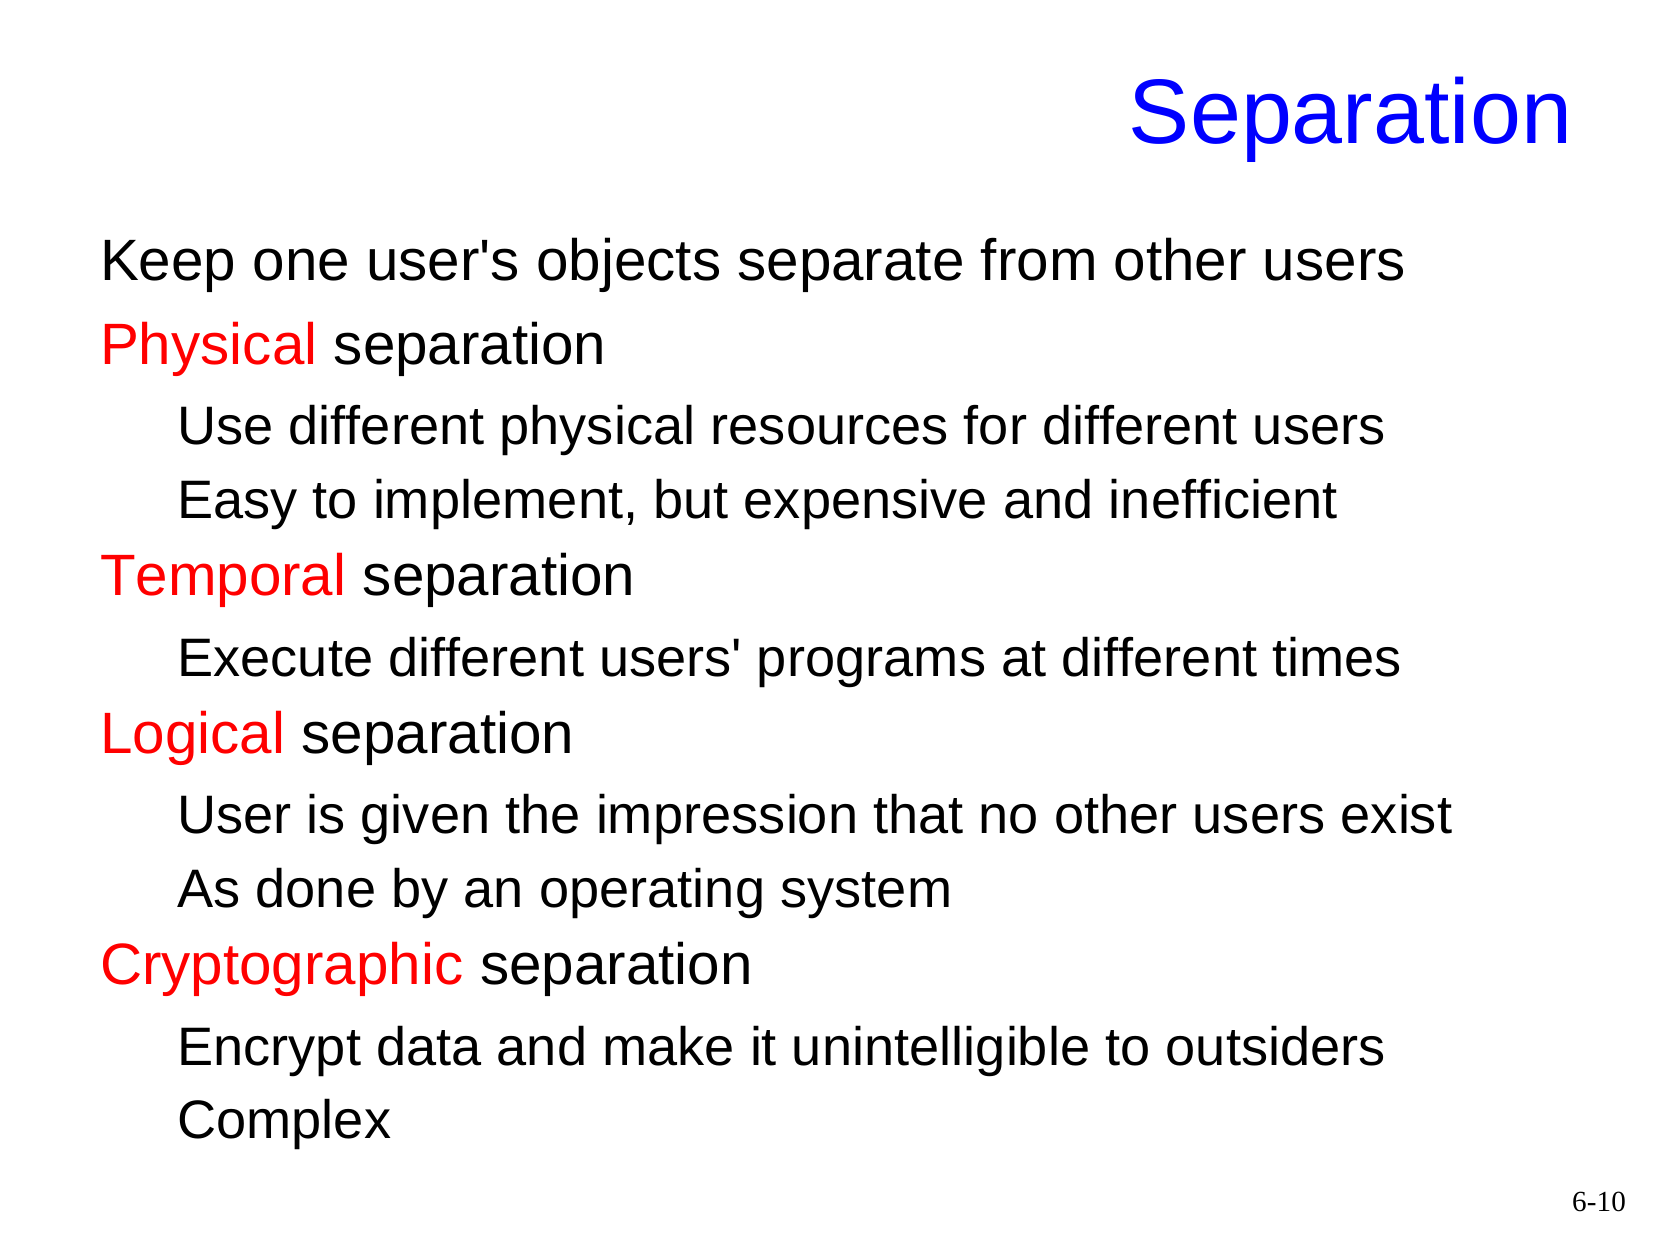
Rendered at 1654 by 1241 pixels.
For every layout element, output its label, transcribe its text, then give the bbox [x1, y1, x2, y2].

title Separation [84, 18, 1573, 211]
list Keep one user's objects separate from other users Physical separation Use different physical resources for different users Easy to implement, but expensive and inefficient Temporal separation Execute different users' programs at different times Logical separation User is given the impression that no other users exist As done by an operating system Cryptographic separation Encrypt data and make it unintelligible to outsiders Complex [82, 237, 1571, 1241]
